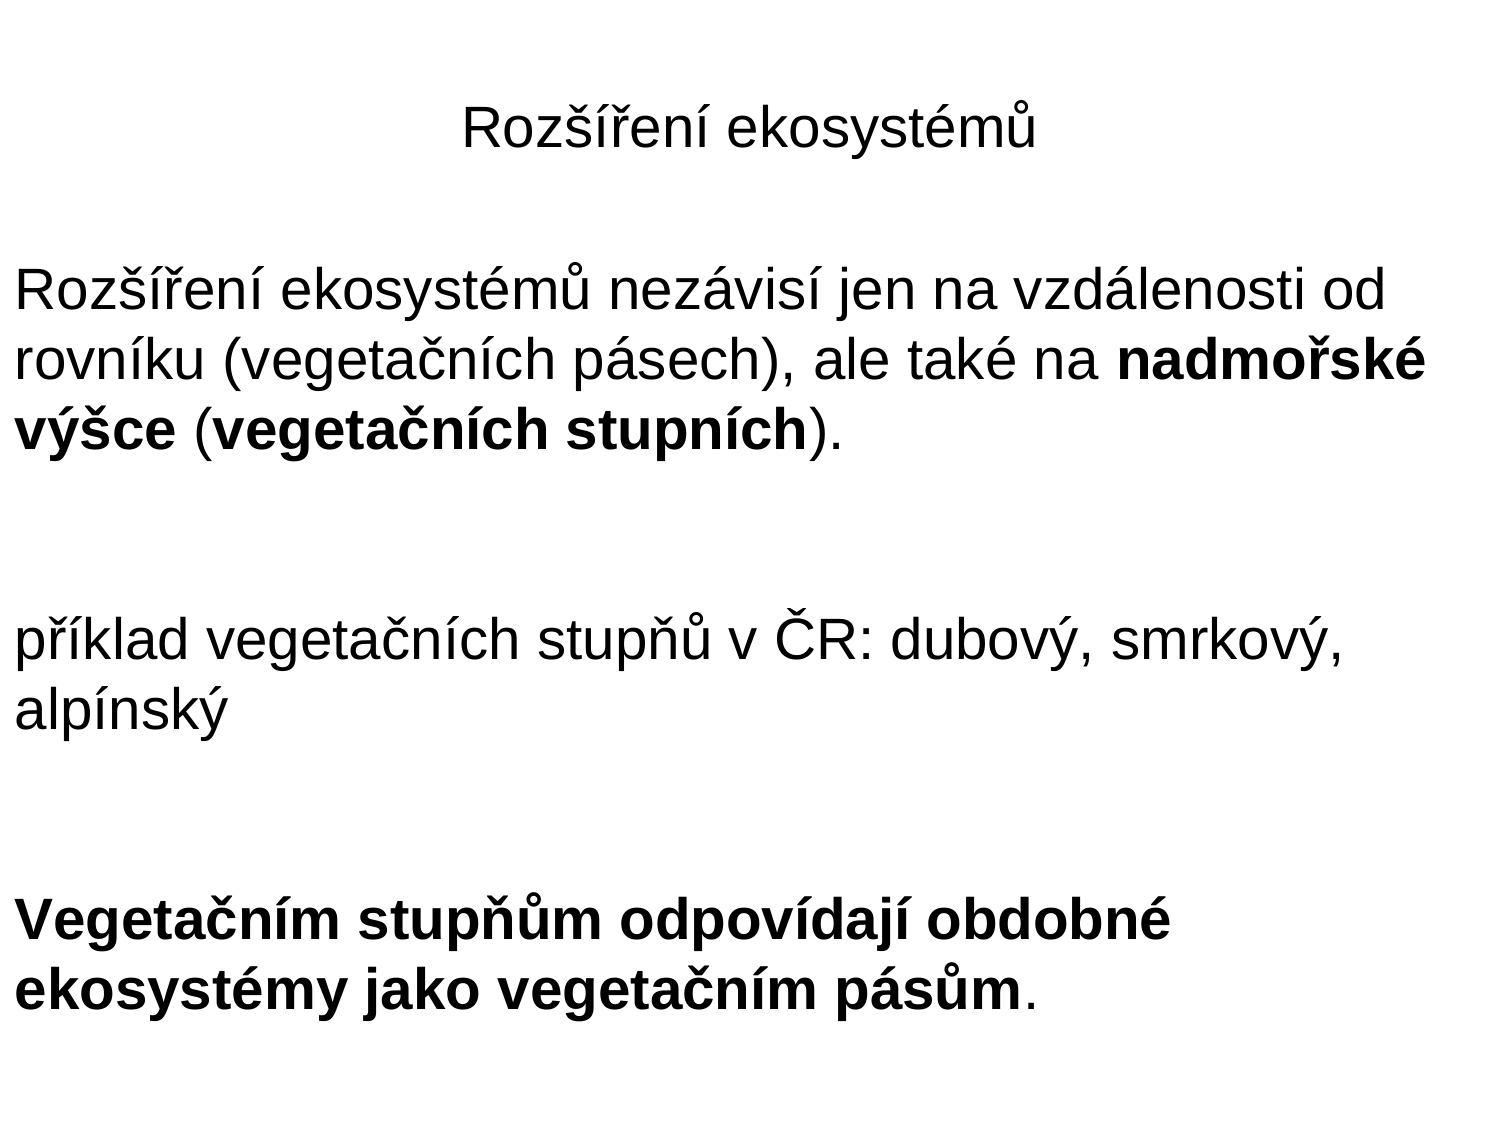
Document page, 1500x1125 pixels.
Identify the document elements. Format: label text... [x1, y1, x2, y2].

text_box Rozšíření ekosystémů [0, 81, 1500, 167]
text_box Rozšíření ekosystémů nezávisí jen na vzdálenosti od rovníku (vegetačních pásech), ale také na nadmořské výšce (vegetačních stupních). příklad vegetačních stupňů v ČR: dubový, smrkový, alpínský Vegetačním stupňům odpovídají obdobné ekosystémy jako vegetačním pásům. [0, 243, 1500, 1029]
